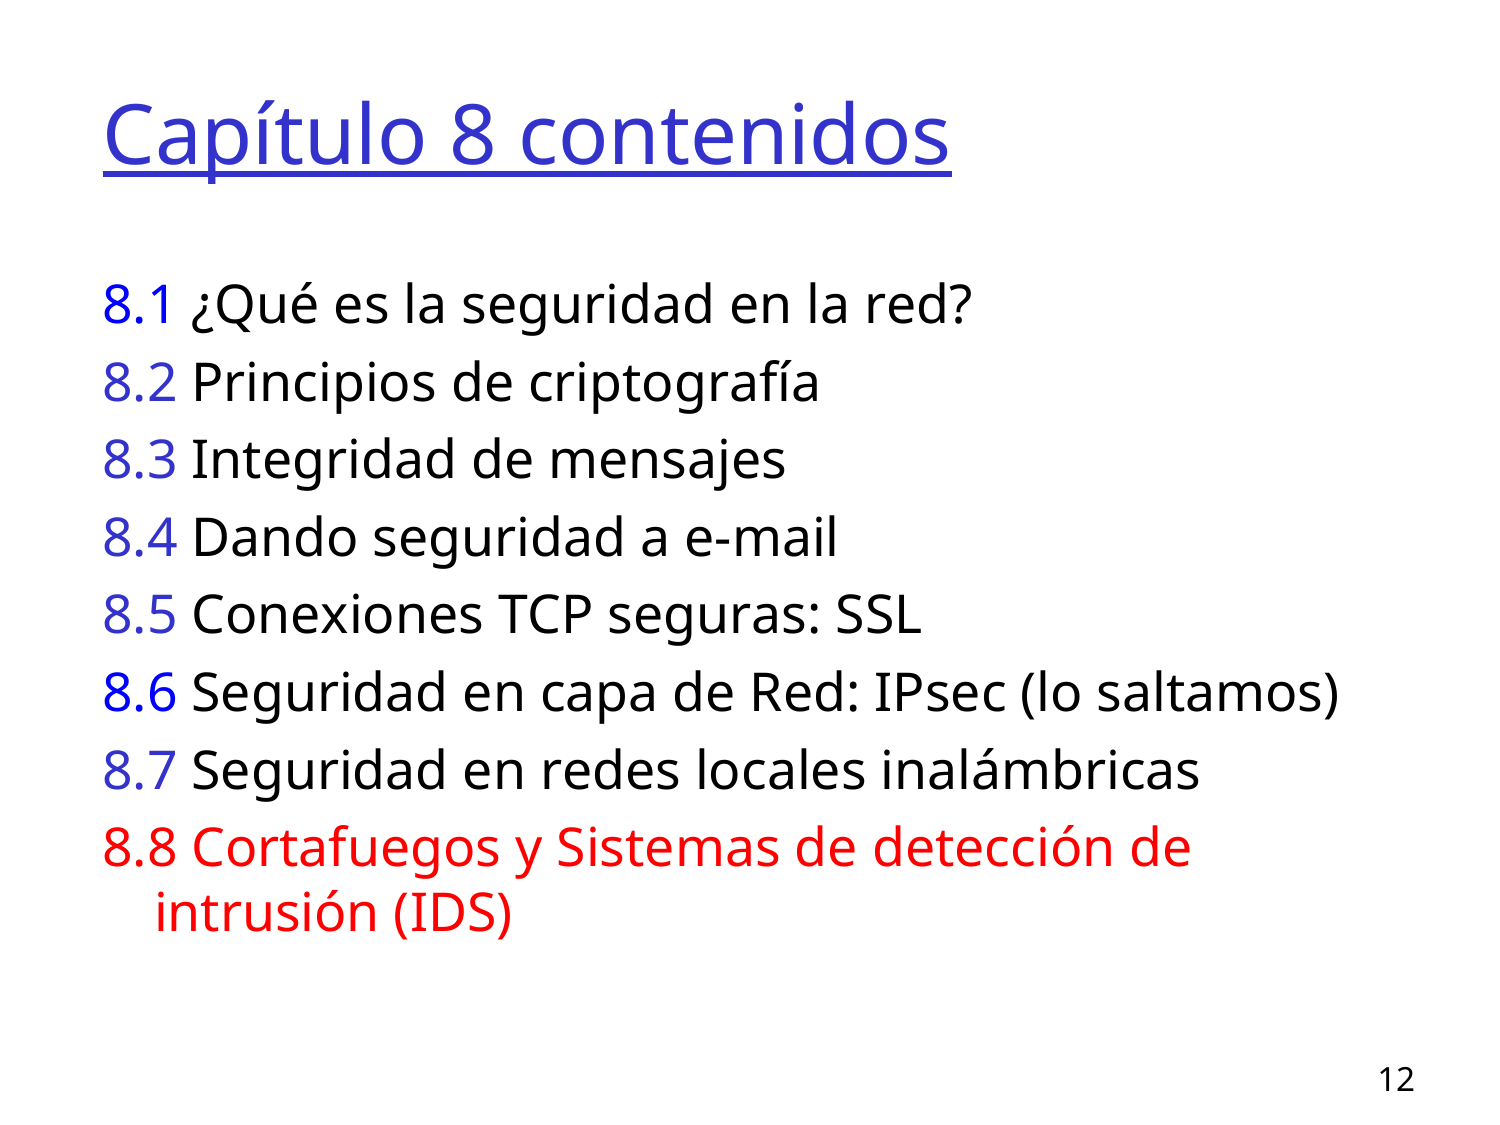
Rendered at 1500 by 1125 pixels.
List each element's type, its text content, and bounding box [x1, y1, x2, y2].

list 8.1 ¿Qué es la seguridad en la red? 8.2 Principios de criptografía 8.3 Integridad de mensajes 8.4 Dando seguridad a e-mail 8.5 Conexiones TCP seguras: SSL 8.6 Seguridad en capa de Red: IPsec (lo saltamos) 8.7 Seguridad en redes locales inalámbricas 8.8 Cortafuegos y Sistemas de detección de intrusión (IDS) [87, 262, 1363, 1006]
title Capítulo 8 contenidos [87, 23, 1363, 239]
